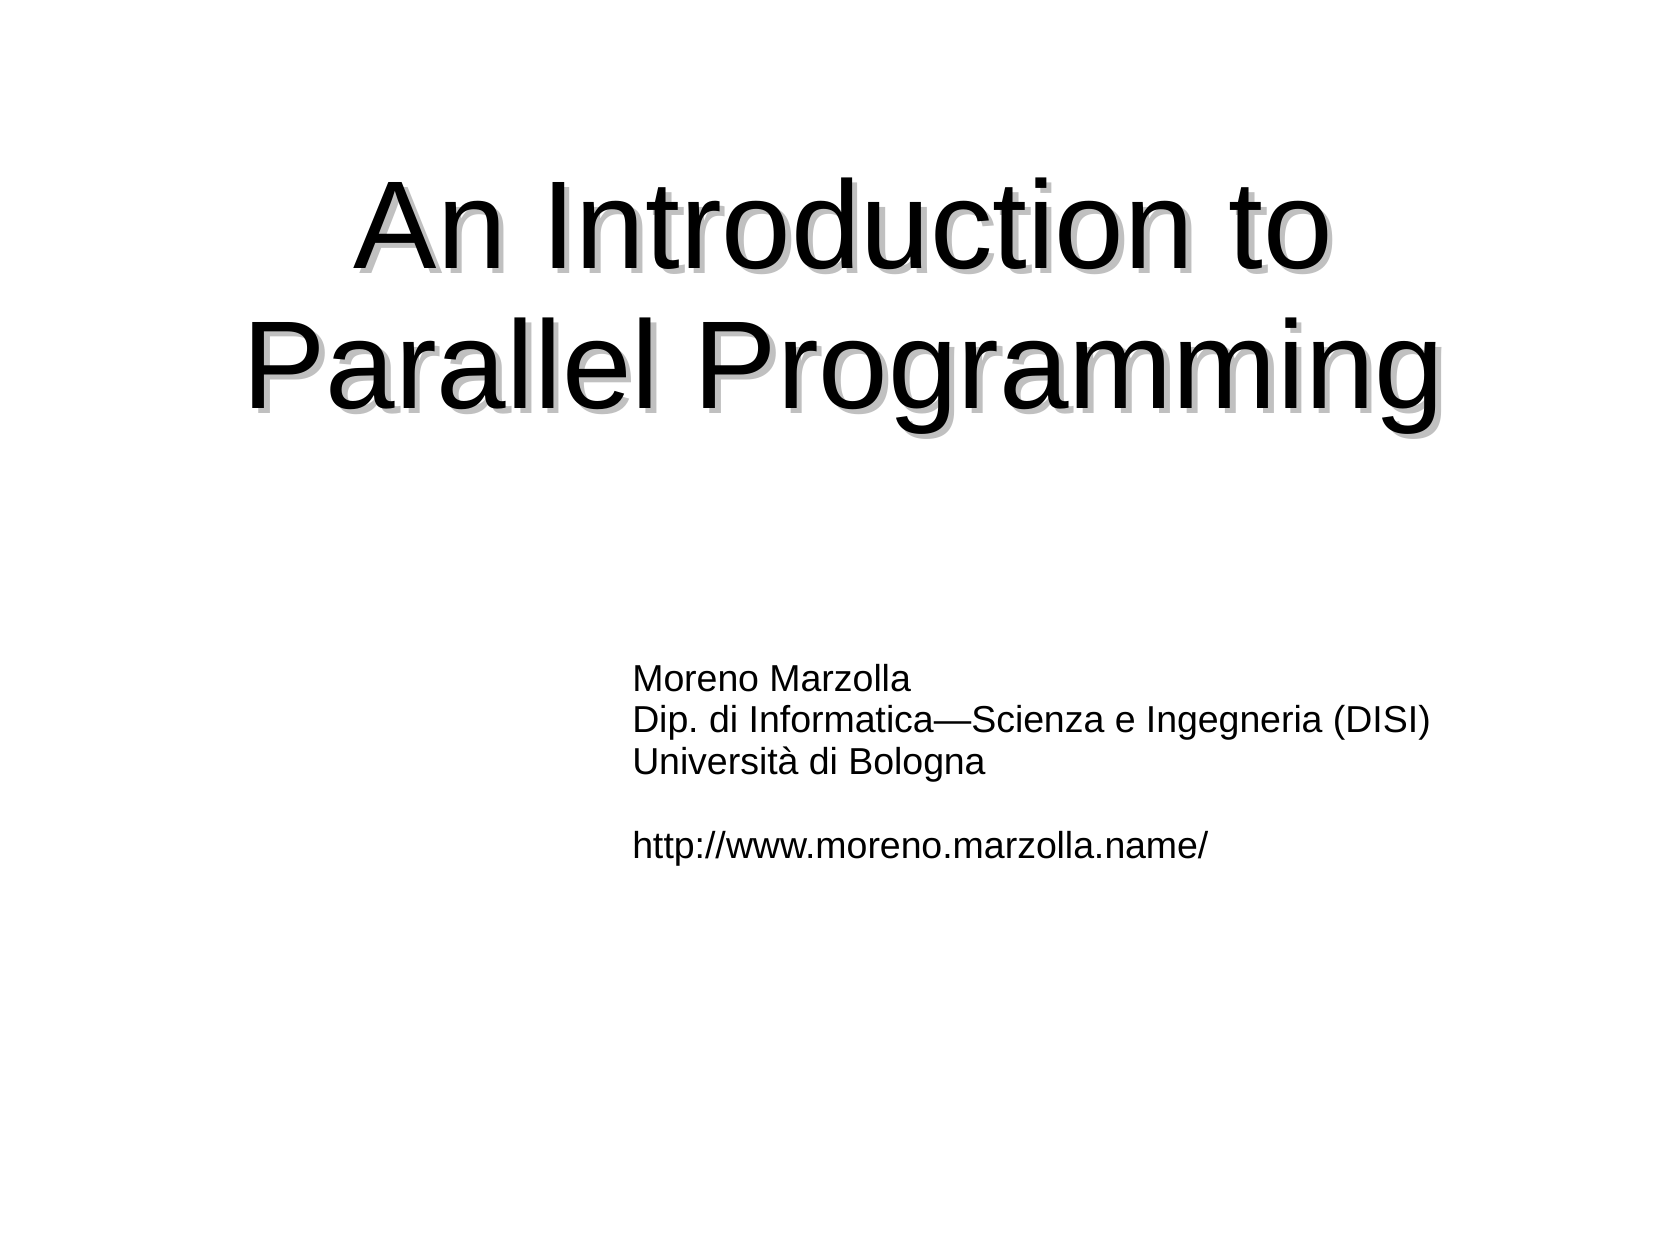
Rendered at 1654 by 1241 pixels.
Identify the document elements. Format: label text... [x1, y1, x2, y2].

text_box An Introduction to Parallel Programming [75, 147, 1613, 582]
text_box Moreno Marzolla Dip. di Informatica—Scienza e Ingegneria (DISI) Università di Bologna http://www.moreno.marzolla.name/ [617, 649, 1447, 1003]
